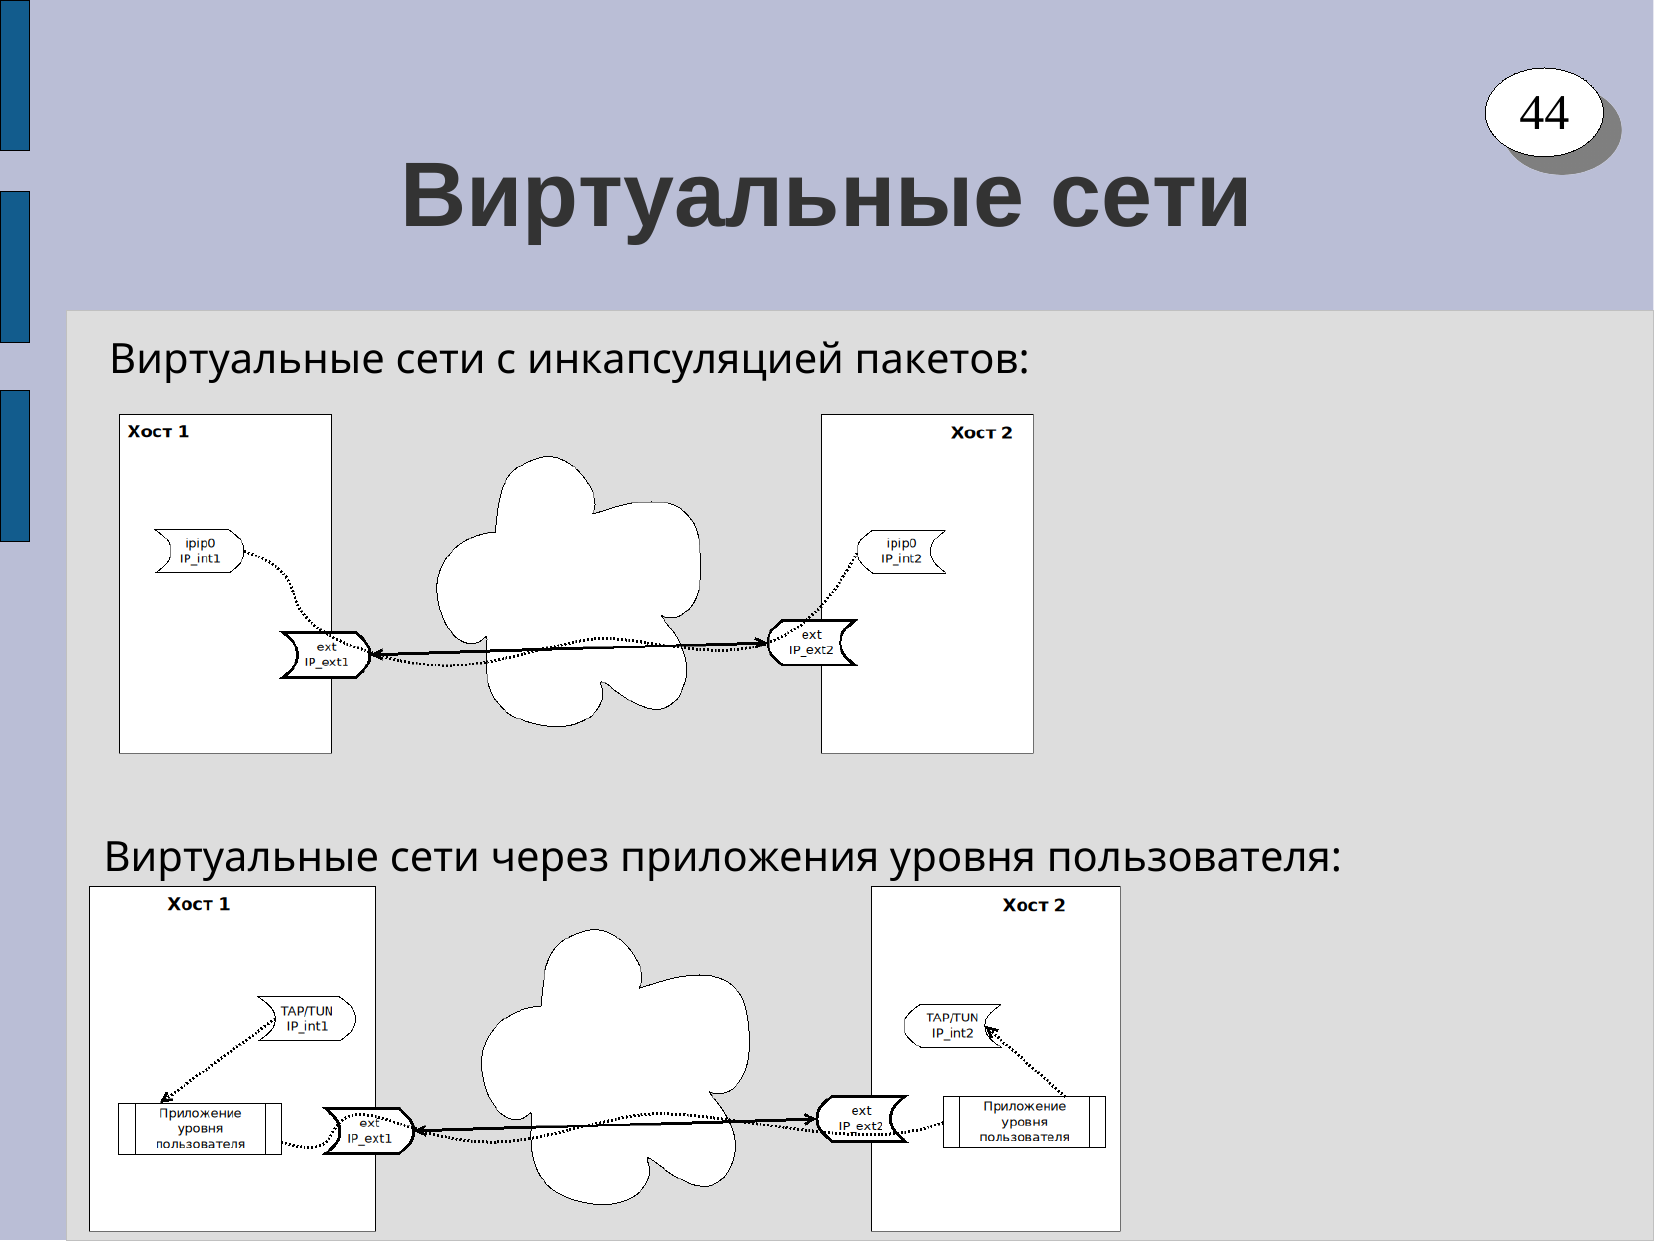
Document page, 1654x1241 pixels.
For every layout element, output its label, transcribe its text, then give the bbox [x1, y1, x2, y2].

title Виртуальные сети [121, 91, 1534, 299]
picture [118, 413, 1034, 754]
picture [88, 885, 1121, 1232]
text_box 44 [1485, 67, 1604, 157]
text_box Виртуальные сети через приложения уровня пользователя: [88, 826, 1414, 882]
text_box Виртуальные сети с инкапсуляцией пакетов: [94, 329, 1095, 384]
